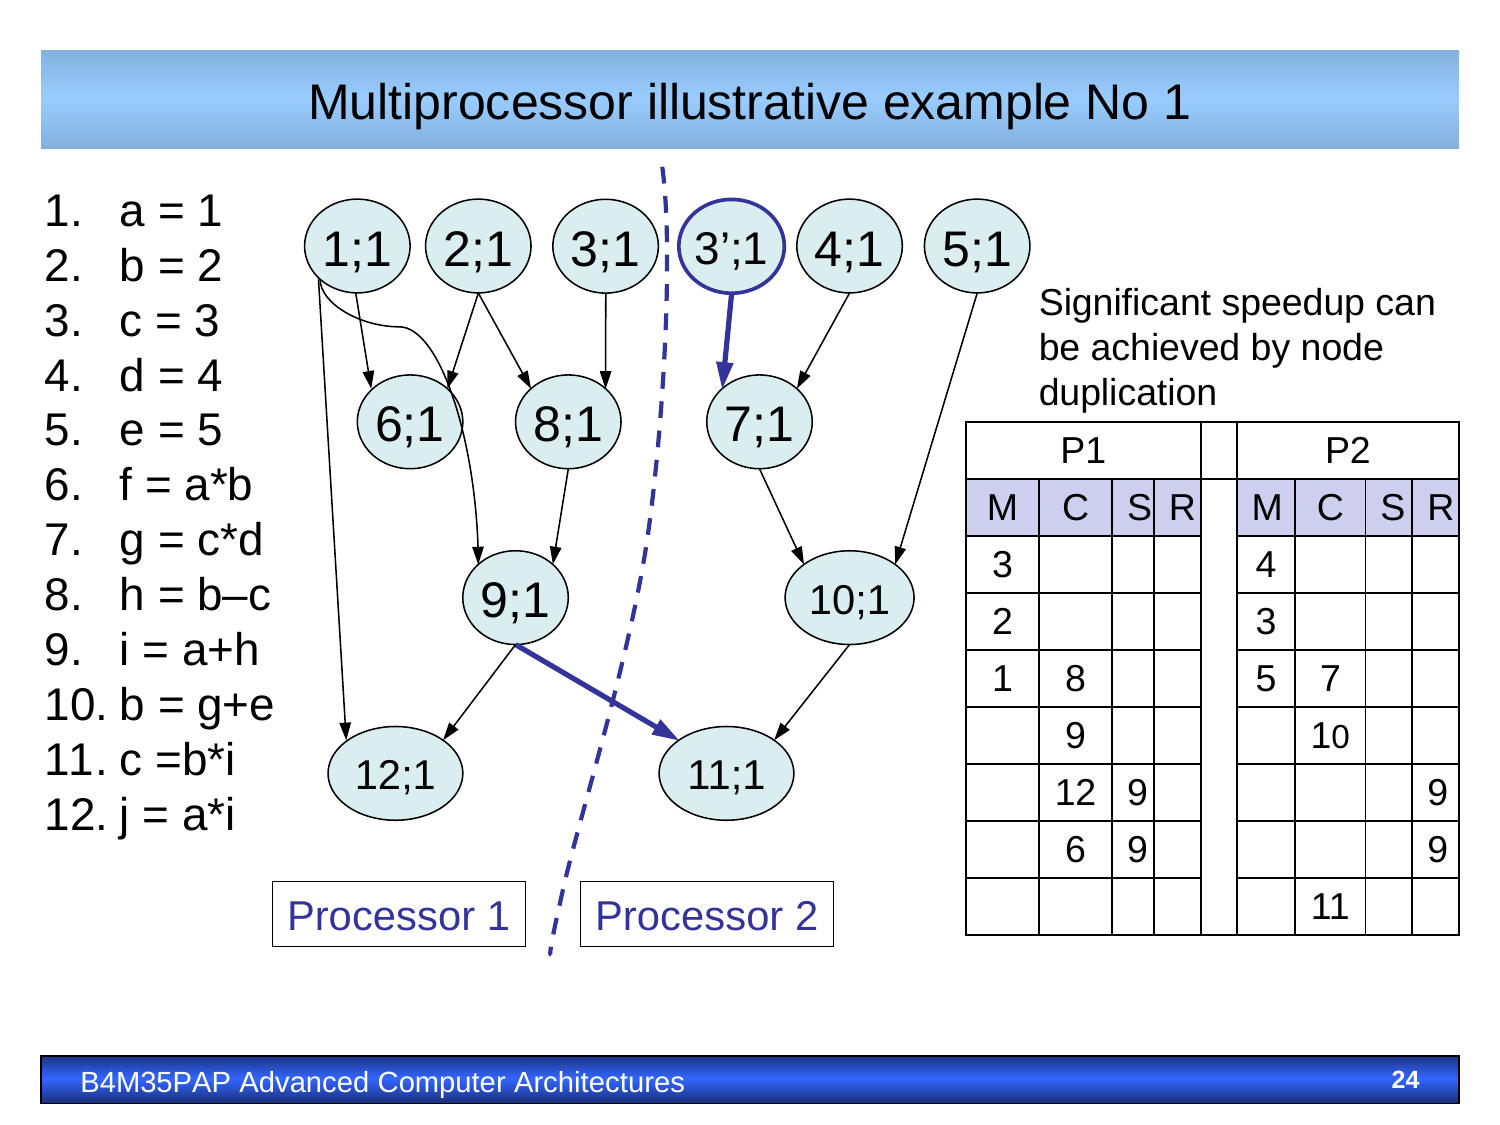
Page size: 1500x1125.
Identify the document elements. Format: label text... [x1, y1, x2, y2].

table_cell R [1413, 480, 1458, 535]
table_cell S [1366, 480, 1411, 535]
text_box 8;1 [515, 374, 622, 469]
table_cell [1296, 594, 1365, 649]
table_cell [1155, 879, 1200, 934]
table_cell 4 [1238, 537, 1294, 592]
title Multiprocessor illustrative example No 1 [41, 50, 1459, 149]
text_box [355, 292, 372, 389]
table_cell [967, 765, 1038, 820]
table_cell [1155, 708, 1200, 763]
table_cell [1366, 651, 1411, 706]
table_cell [1040, 537, 1111, 592]
text_box 5;1 [924, 199, 1030, 293]
table_cell [1155, 651, 1200, 706]
table_cell [1413, 594, 1458, 649]
table_cell [1413, 708, 1458, 763]
table_cell 6 [1040, 822, 1111, 877]
table_cell 9 [1113, 765, 1153, 820]
table_cell [1040, 594, 1111, 649]
table_cell [1238, 822, 1294, 877]
table_cell [1155, 594, 1200, 649]
text_box [722, 294, 732, 389]
text_box [443, 644, 610, 741]
text_box 9;1 [462, 550, 569, 645]
table_cell [967, 822, 1038, 877]
text_box 6;1 [357, 374, 463, 469]
table_cell [1413, 651, 1458, 706]
text_box [552, 468, 569, 565]
table_cell [1366, 879, 1411, 934]
table_cell [1113, 594, 1153, 649]
table_cell [1113, 537, 1153, 592]
table_cell [1238, 879, 1294, 934]
table_cell R [1155, 480, 1200, 535]
table_cell [1040, 879, 1111, 934]
table_cell [1113, 879, 1153, 934]
text_box 7;1 [706, 374, 813, 469]
table_cell [1413, 537, 1458, 592]
table_cell [1366, 537, 1411, 592]
table_cell [1155, 537, 1200, 592]
table_cell 11 [1296, 879, 1365, 934]
table_cell [1155, 822, 1200, 877]
table_cell 12 [1040, 765, 1111, 820]
text_box 3;1 [552, 199, 659, 294]
table_cell [1296, 822, 1365, 877]
list a = 1 b = 2 c = 3 d = 4 e = 5 f = a*b g = c*d h = b–c i = a+h b = g+e c =b*i j = a*i [29, 172, 1465, 1000]
text_box [447, 292, 532, 389]
table_cell [1366, 765, 1411, 820]
table_cell 3 [967, 537, 1038, 592]
text_box 10;1 [785, 550, 915, 645]
table_cell M [967, 480, 1038, 535]
text_box [759, 468, 804, 565]
table_cell 9 [1113, 822, 1153, 877]
table_header P2 [1238, 423, 1458, 478]
table_cell [1366, 708, 1411, 763]
table_cell [1113, 708, 1153, 763]
table_cell S [1113, 480, 1153, 535]
table_cell 7 [1296, 651, 1365, 706]
table_cell 9 [1413, 822, 1458, 877]
table_header [1202, 423, 1236, 478]
table_cell [1238, 708, 1294, 763]
text_box 3’;1 [678, 199, 785, 294]
text_box 12;1 [328, 726, 463, 821]
text_box [615, 702, 679, 741]
table_cell [1296, 537, 1365, 592]
table_cell [1366, 594, 1411, 649]
table_cell [1366, 822, 1411, 877]
table_cell M [1238, 480, 1294, 535]
text_box [895, 292, 978, 565]
table_cell 1 [967, 651, 1038, 706]
table_cell 3 [1238, 594, 1294, 649]
text_box 11;1 [659, 726, 794, 821]
table_cell C [1040, 480, 1111, 535]
text_box Significant speedup can be achieved by node duplication [1024, 270, 1495, 421]
table_cell 10 [1296, 708, 1365, 763]
text_box [318, 279, 347, 741]
table_cell 2 [967, 594, 1038, 649]
text_box Processor 2 [580, 881, 834, 947]
text_box 4;1 [796, 199, 903, 293]
table_cell [1238, 765, 1294, 820]
table_cell [1413, 879, 1458, 934]
table_cell [1155, 765, 1200, 820]
table_cell [1113, 651, 1153, 706]
text_box 2;1 [425, 199, 532, 293]
table_header P1 [967, 423, 1200, 478]
text_box [774, 644, 850, 741]
table_cell [1202, 480, 1236, 934]
text_box Processor 1 [272, 881, 526, 947]
text_box [796, 292, 850, 389]
table_cell 5 [1238, 651, 1294, 706]
table_cell 9 [1040, 708, 1111, 763]
table_cell C [1296, 480, 1365, 535]
text_box 1;1 [304, 199, 411, 293]
table_cell [967, 708, 1038, 763]
table_cell [967, 879, 1038, 934]
table_cell 8 [1040, 651, 1111, 706]
table_cell 9 [1413, 765, 1458, 820]
table_cell [1296, 765, 1365, 820]
